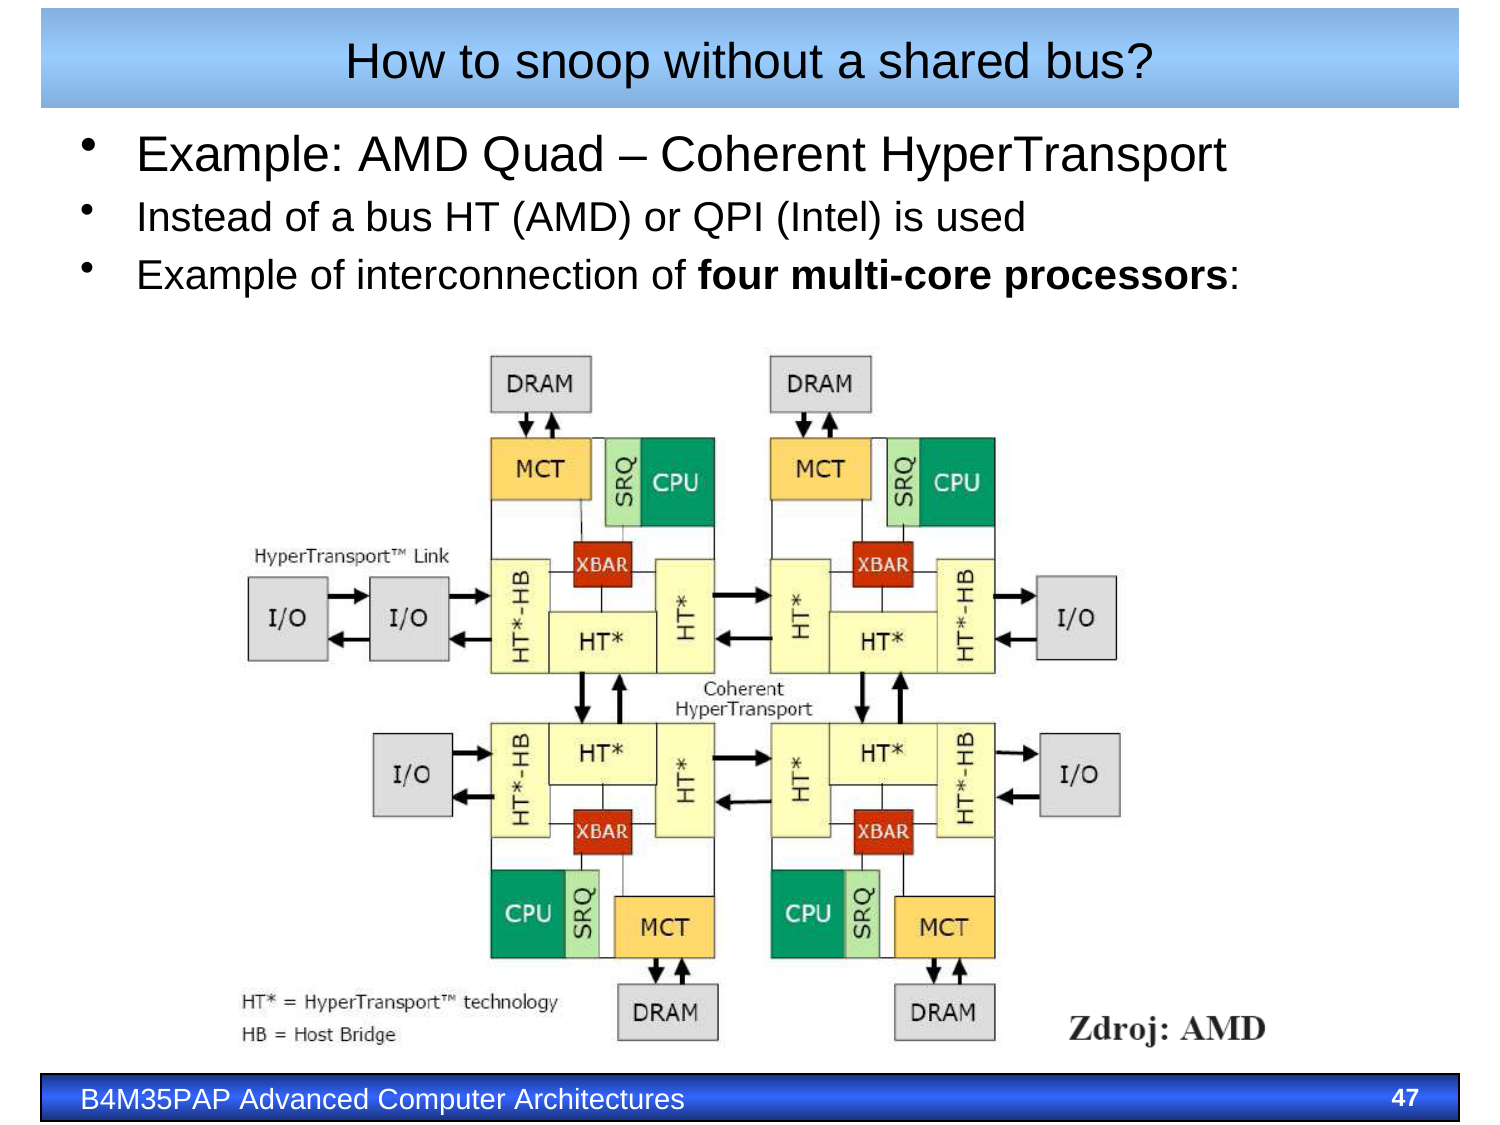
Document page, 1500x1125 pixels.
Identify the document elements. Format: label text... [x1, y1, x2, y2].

picture [194, 326, 1270, 1055]
list Example: AMD Quad – Coherent HyperTransport Instead of a bus HT (AMD) or QPI (Intel) is used Example of interconnection of four multi-core processors: [64, 113, 1436, 1000]
title How to snoop without a shared bus? [41, 8, 1459, 108]
